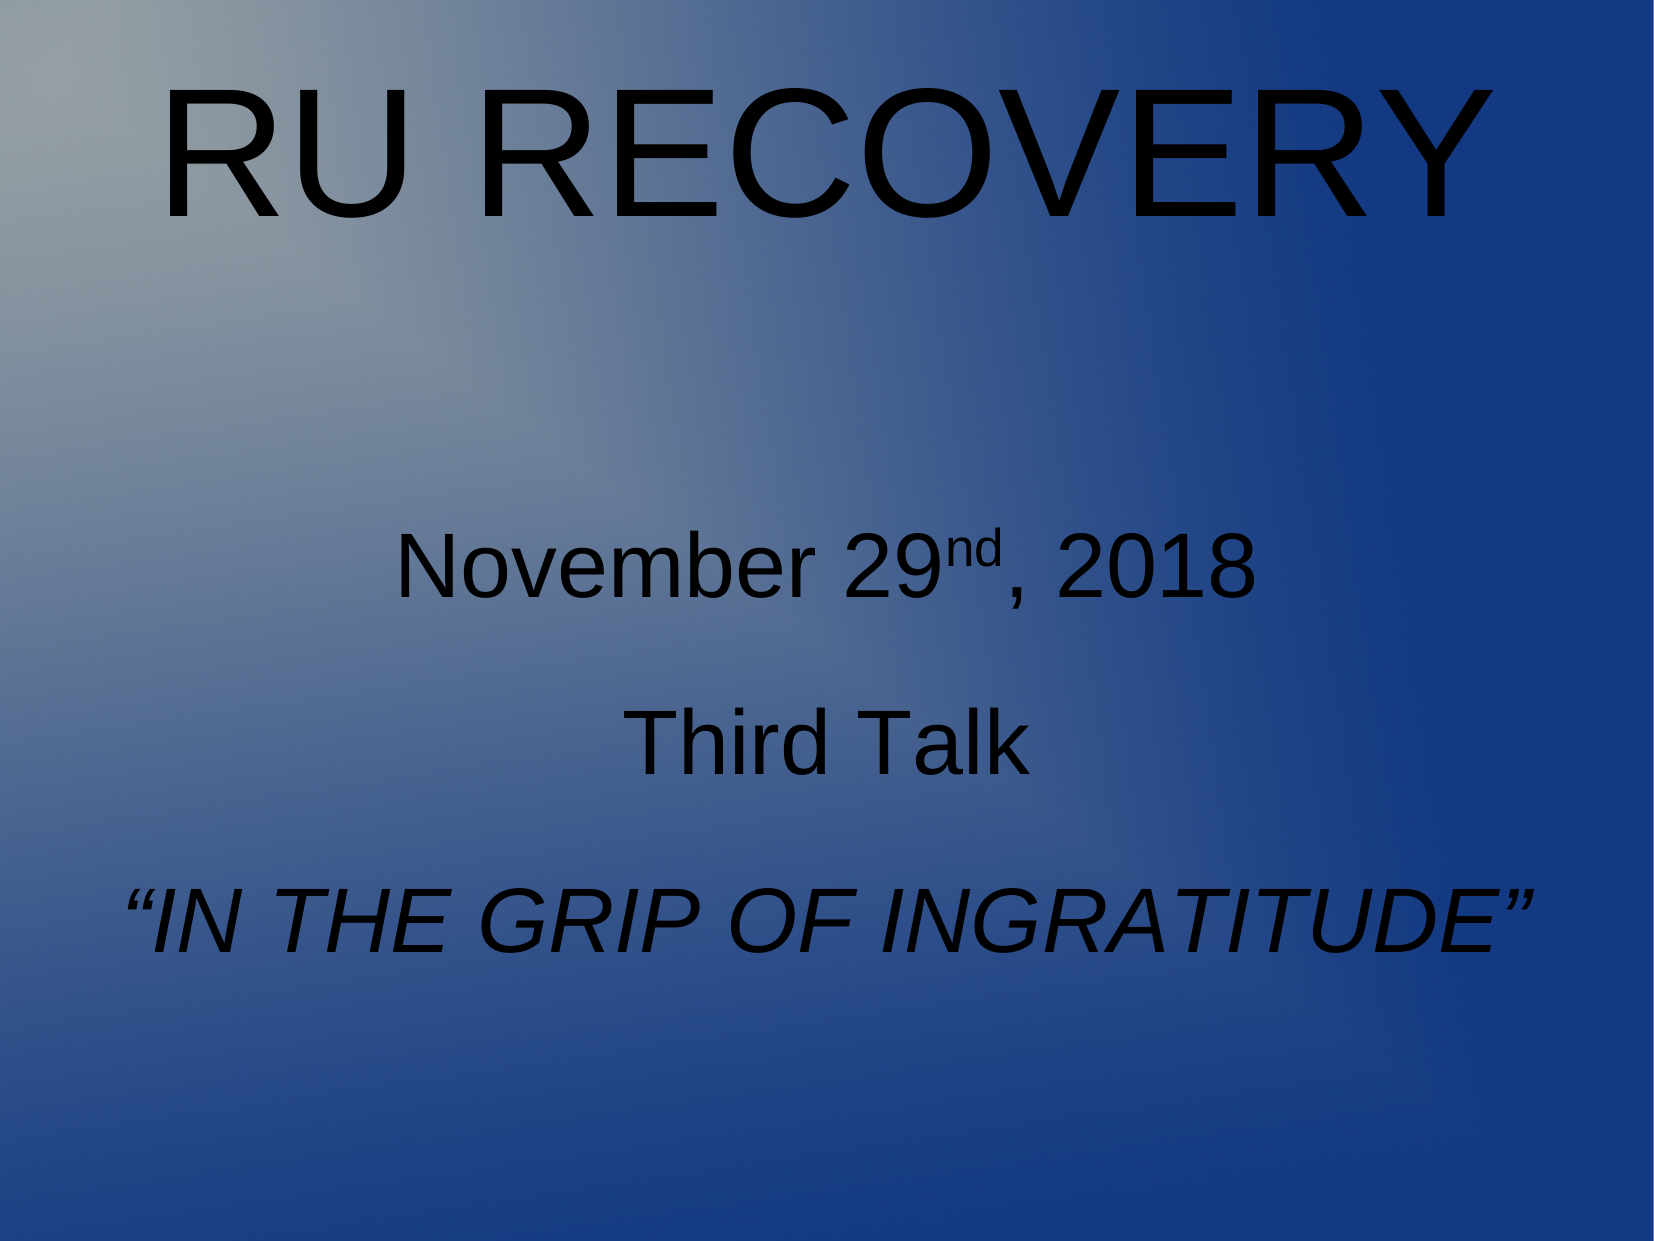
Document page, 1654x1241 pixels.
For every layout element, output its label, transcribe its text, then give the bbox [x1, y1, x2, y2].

title RU RECOVERY [82, 49, 1571, 257]
subtitle November 29nd, 2018 Third Talk “IN THE GRIP OF INGRATITUDE” [82, 290, 1571, 1109]
picture [0, 0, 1654, 1241]
